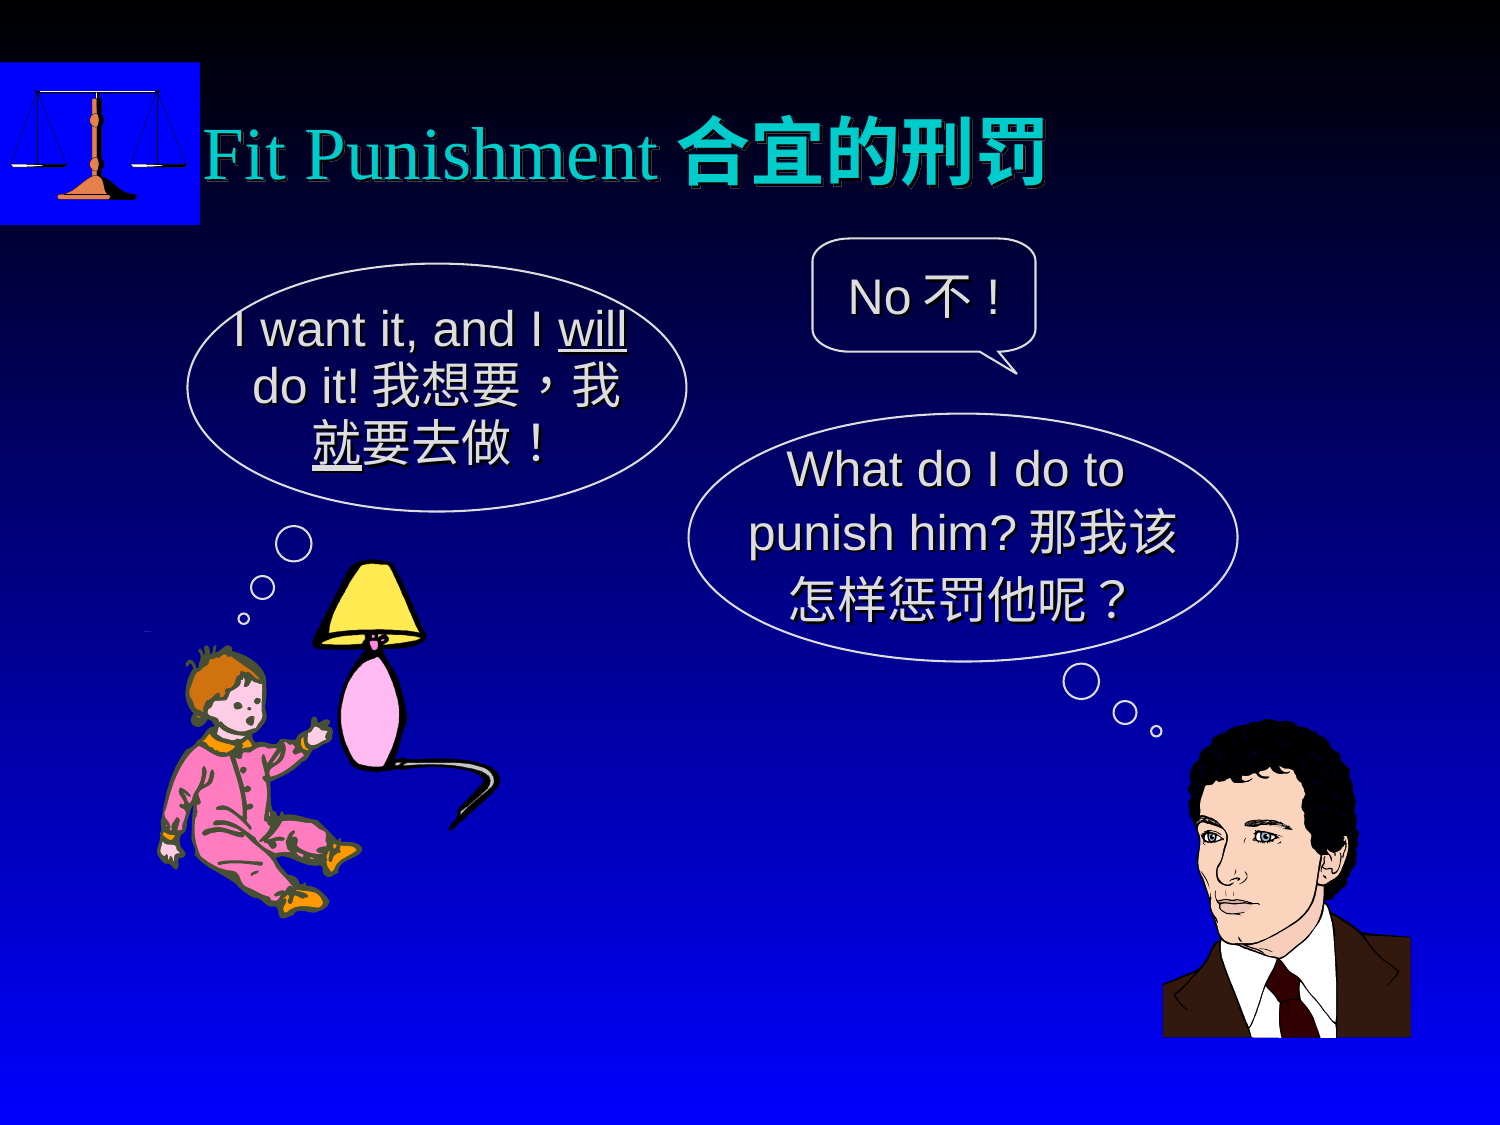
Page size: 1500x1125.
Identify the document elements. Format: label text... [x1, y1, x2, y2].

text_box No不! [812, 238, 1036, 374]
text_box What do I do to punish him?那我该 怎样惩罚他呢？ [688, 413, 1238, 662]
picture [312, 559, 501, 831]
picture [1162, 718, 1411, 1038]
chart [144, 631, 363, 919]
text_box I want it, and I will do it!我想要，我 就要去做！ [187, 263, 687, 512]
title Fit Punishment合宜的刑罚 [187, 56, 1463, 244]
